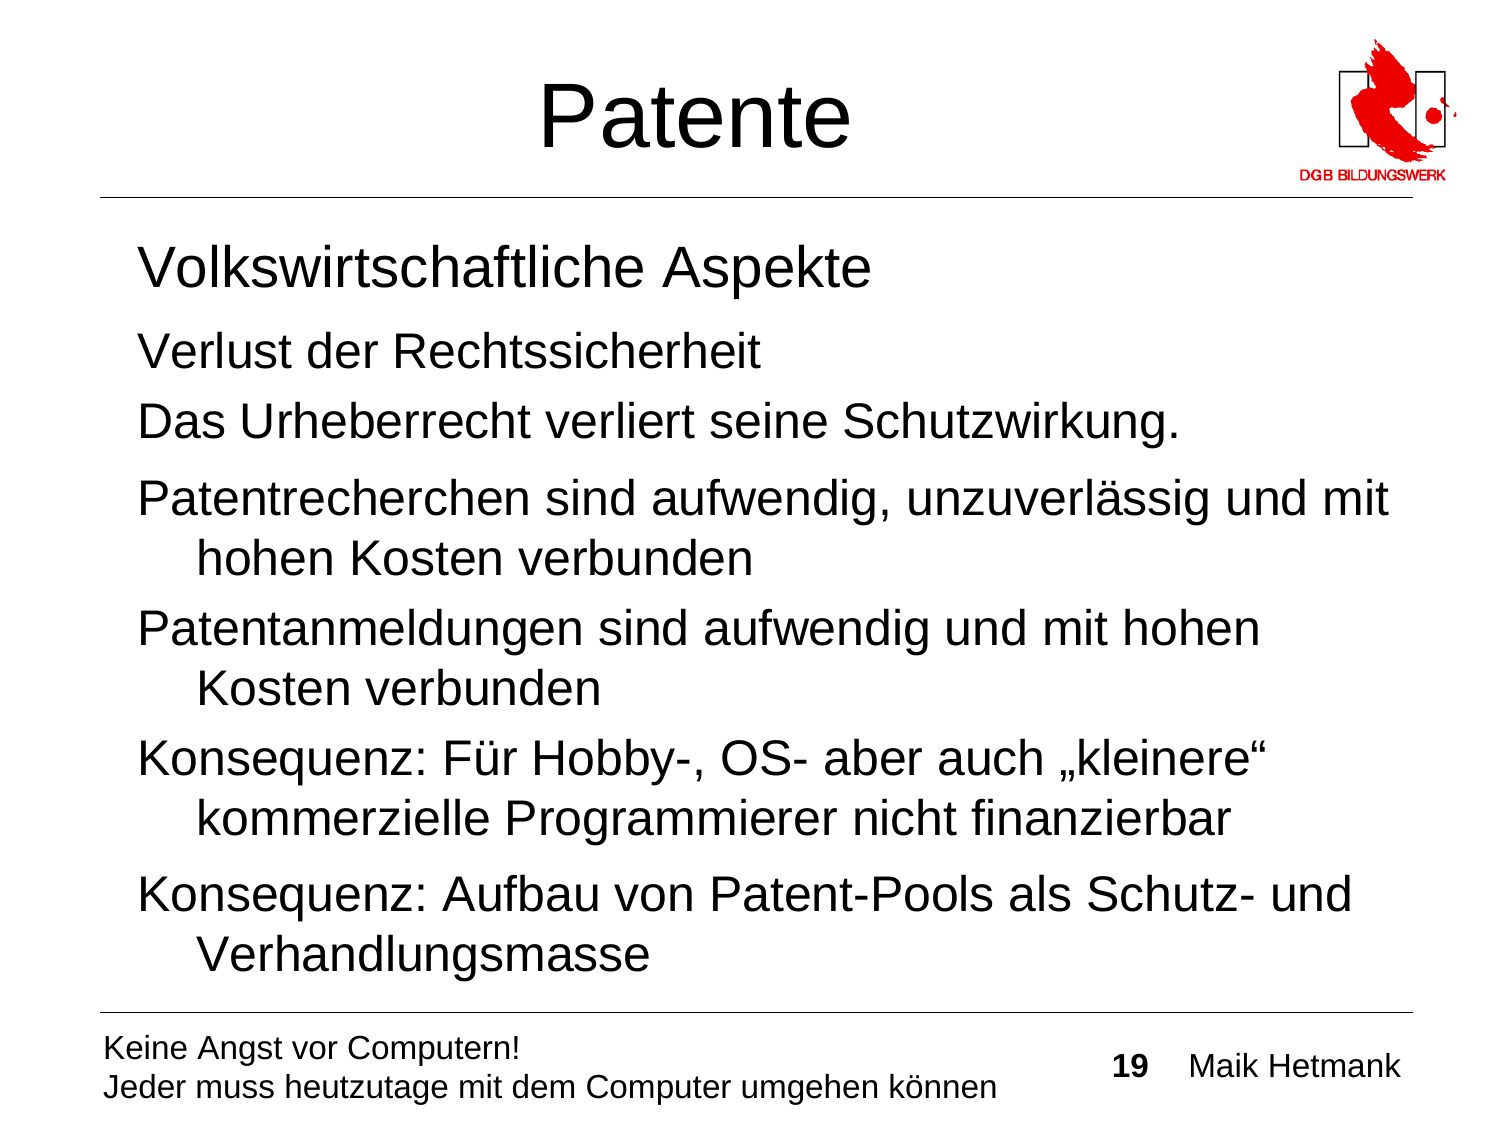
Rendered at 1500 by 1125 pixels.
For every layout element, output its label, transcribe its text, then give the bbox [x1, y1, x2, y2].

text_box Konsequenz: Aufbau von Patent-Pools als Schutz- und Verhandlungsmasse [137, 862, 1407, 978]
text_box Verlust der Rechtssicherheit [137, 318, 1407, 379]
text_box Patentanmeldungen sind aufwendig und mit hohen Kosten verbunden [137, 596, 1407, 713]
text_box Volkswirtschaftliche Aspekte [137, 230, 1407, 307]
text_box Konsequenz: Für Hobby-, OS- aber auch „kleinere“ kommerzielle Programmierer nicht finanzierbar [137, 726, 1407, 843]
text_box Das Urheberrecht verliert seine Schutzwirkung. [137, 389, 1407, 456]
title Patente [87, 49, 1305, 175]
text_box Patentrecherchen sind aufwendig, unzuverlässig und mit hohen Kosten verbunden [137, 466, 1407, 583]
picture [1299, 37, 1457, 181]
